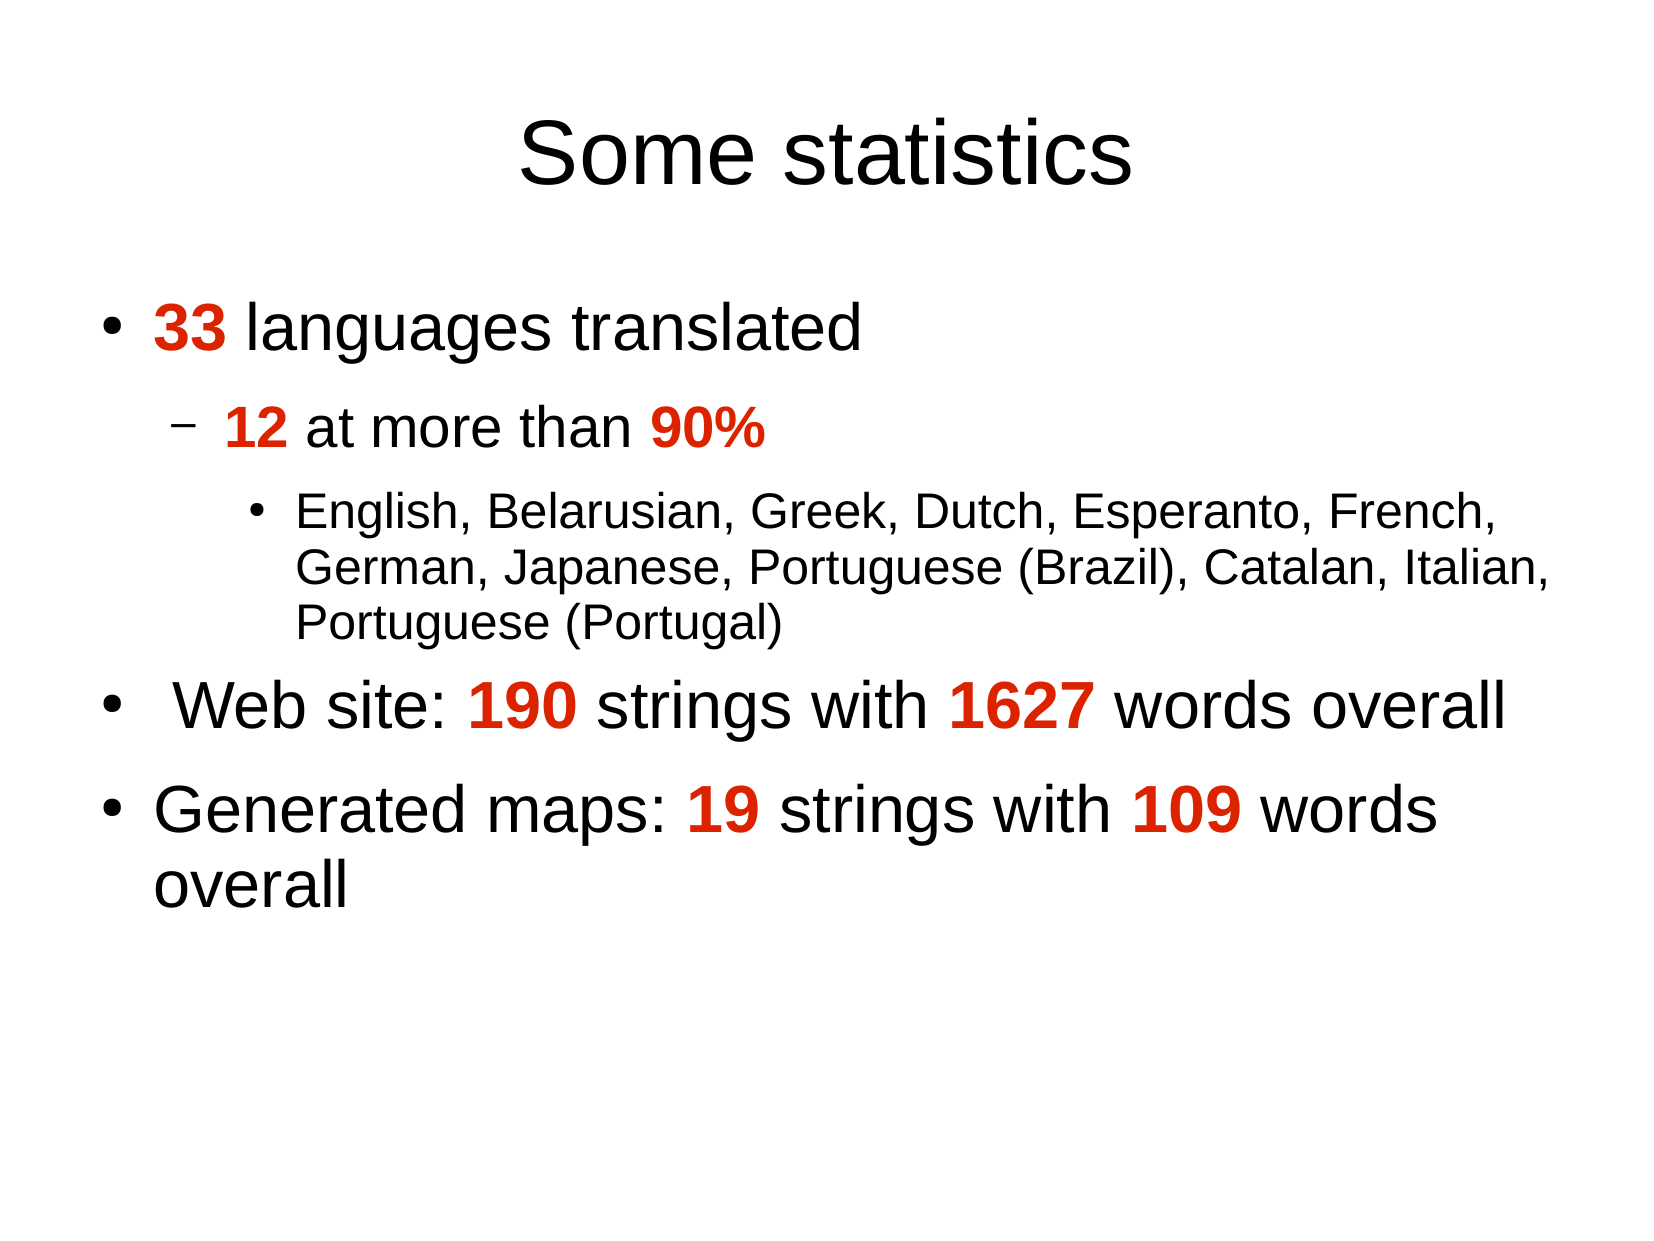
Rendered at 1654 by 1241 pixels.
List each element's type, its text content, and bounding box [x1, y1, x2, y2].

title Some statistics [82, 49, 1571, 257]
list 33 languages translated 12 at more than 90% English, Belarusian, Greek, Dutch, Esperanto, French, German, Japanese, Portuguese (Brazil), Catalan, Italian, Portuguese (Portugal) Web site: 190 strings with 1627 words overall Generated maps: 19 strings with 109 words overall [82, 290, 1571, 1010]
